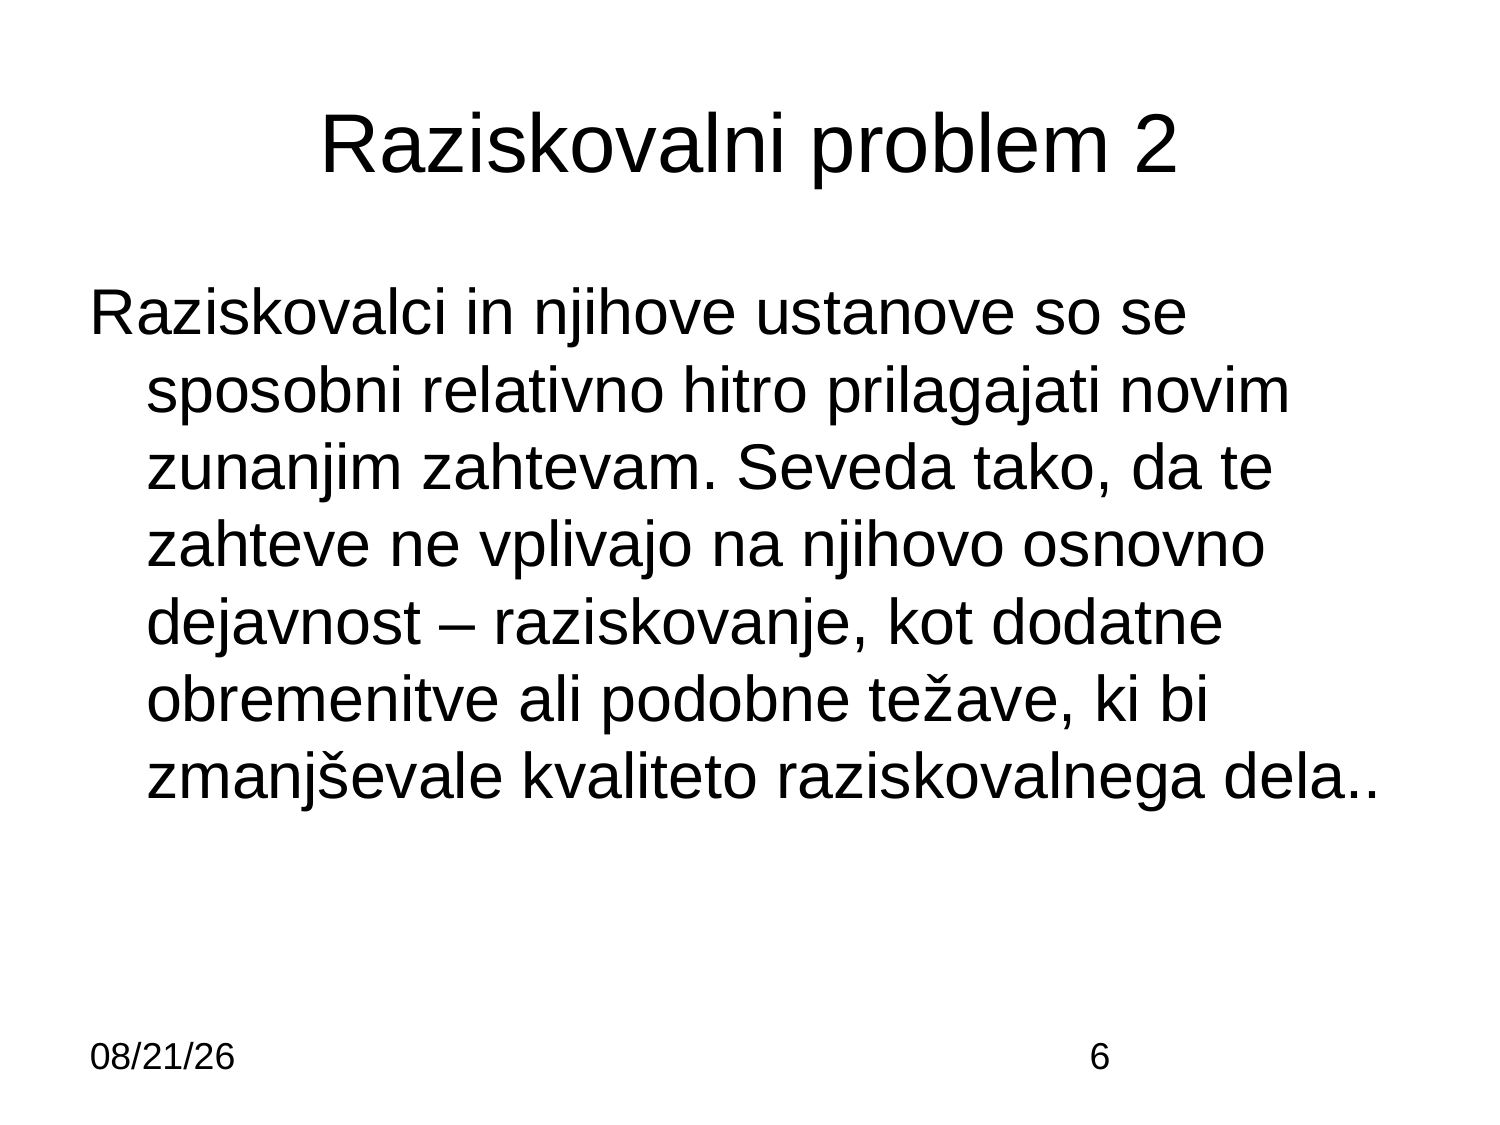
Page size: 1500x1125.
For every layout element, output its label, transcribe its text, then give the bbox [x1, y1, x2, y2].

list Raziskovalci in njihove ustanove so se sposobni relativno hitro prilagajati novim zunanjim zahtevam. Seveda tako, da te zahteve ne vplivajo na njihovo osnovno dejavnost – raziskovanje, kot dodatne obremenitve ali podobne težave, ki bi zmanjševale kvaliteto raziskovalnega dela.. [75, 262, 1426, 1006]
title Raziskovalni problem 2 [75, 45, 1426, 233]
